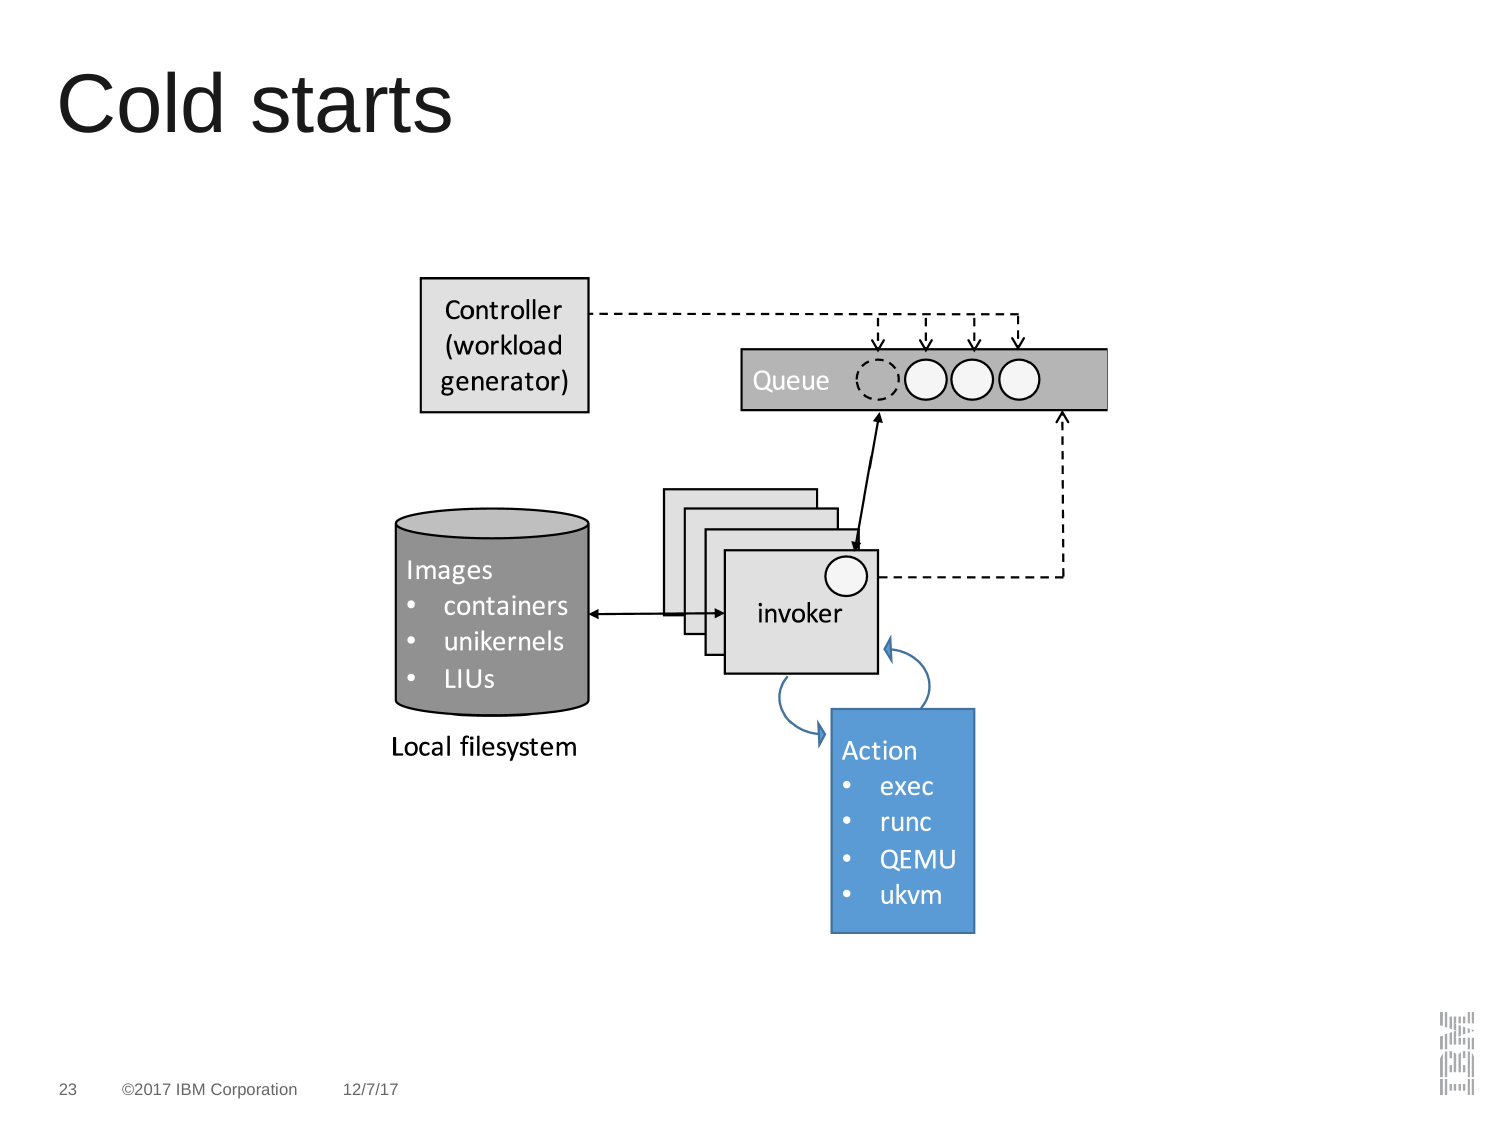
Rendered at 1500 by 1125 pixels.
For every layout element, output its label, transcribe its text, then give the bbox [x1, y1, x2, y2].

picture [393, 277, 1108, 934]
text_box Cold starts [56, 49, 1440, 200]
picture [1440, 1012, 1474, 1095]
